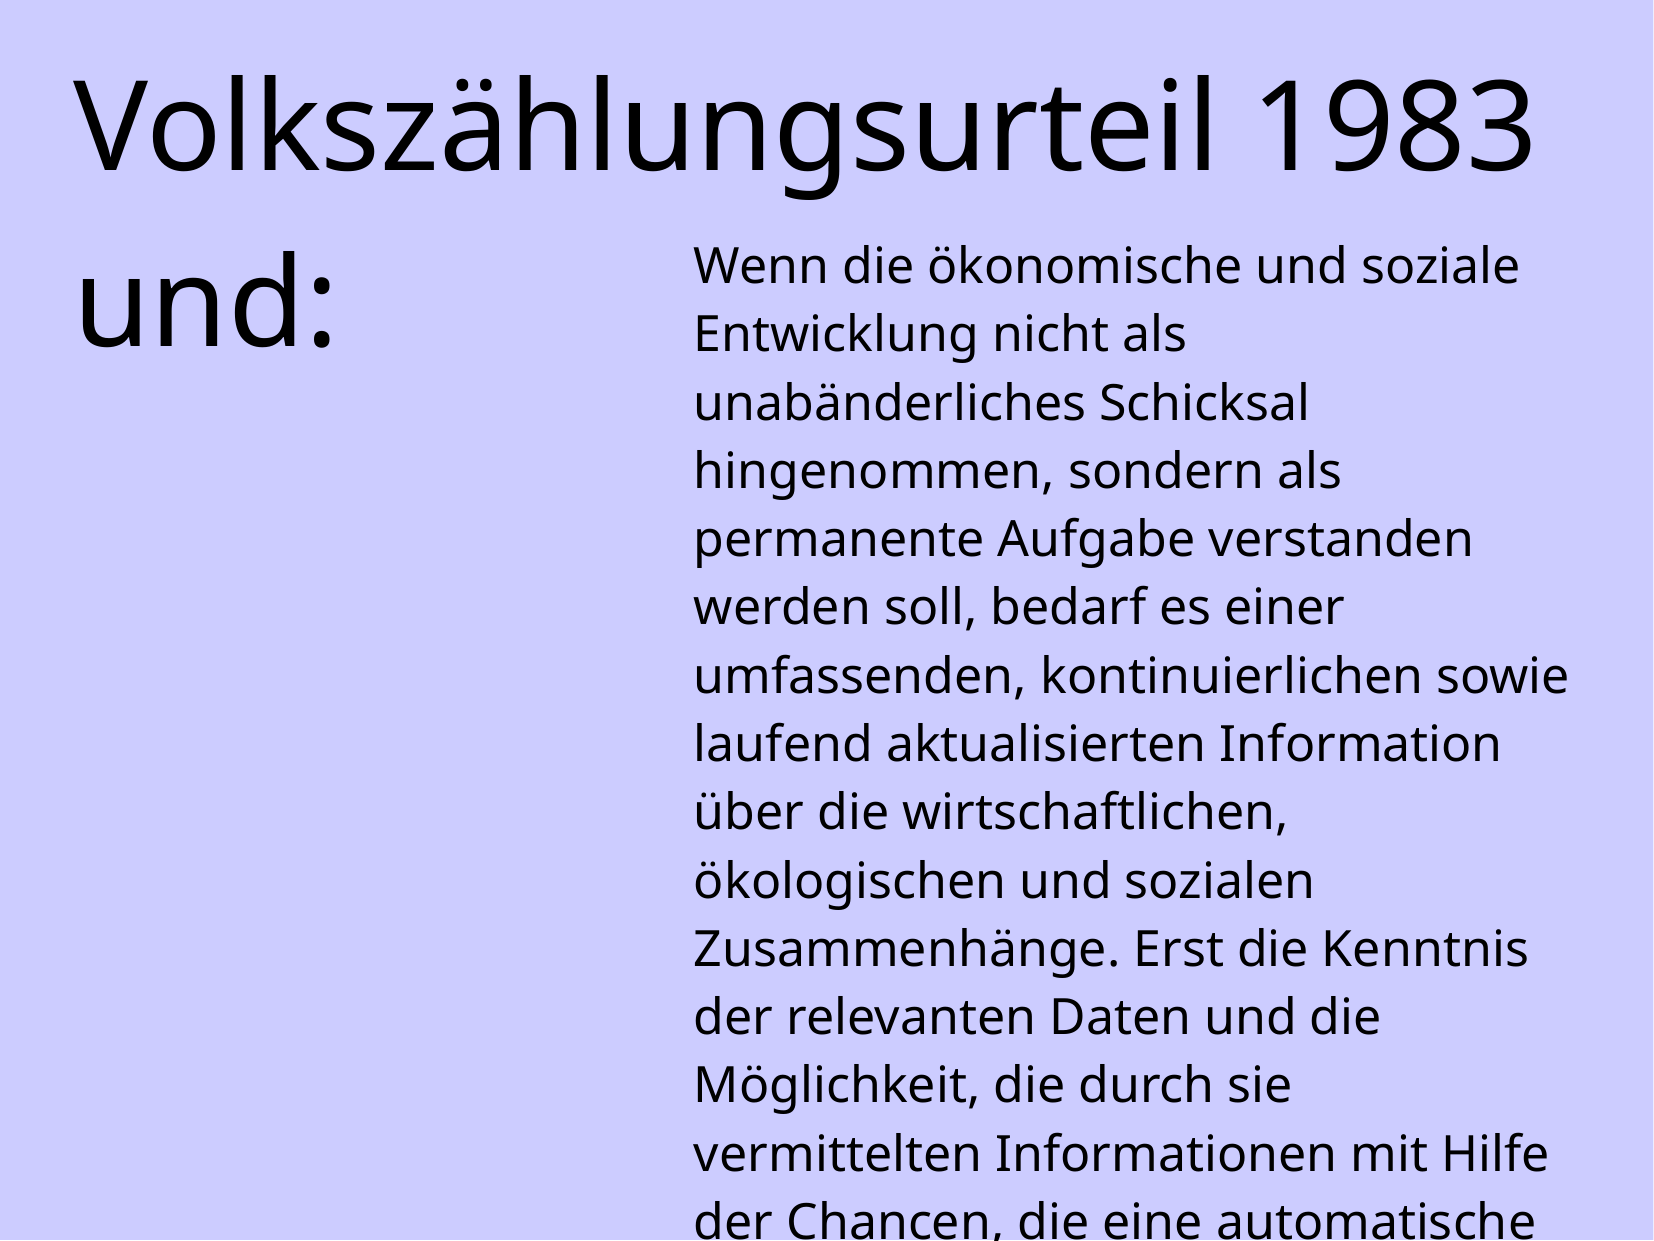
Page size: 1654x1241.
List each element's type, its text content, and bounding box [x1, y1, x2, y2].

text_box und: [59, 205, 680, 367]
text_box Volkszählungsurteil 1983 [59, 29, 1595, 191]
text_box Wenn die ökonomische und soziale Entwicklung nicht als unabänderliches Schicksal hingenommen, sondern als permanente Aufgabe verstanden werden soll, bedarf es einer umfassenden, kontinuierlichen sowie laufend aktualisierten Information über die wirtschaftlichen, ökologischen und sozialen Zusammenhänge. Erst die Kenntnis der relevanten Daten und die Möglichkeit, die durch sie vermittelten Informationen mit Hilfe der Chancen, die eine automatische Datenverarbeitung bietet, für die Statistik zu nutzen, schafft die für eine am Sozialstaatsprinzip orientierte staatliche Politik unentbehrliche Handlungsgrundlage. [679, 222, 1595, 1228]
